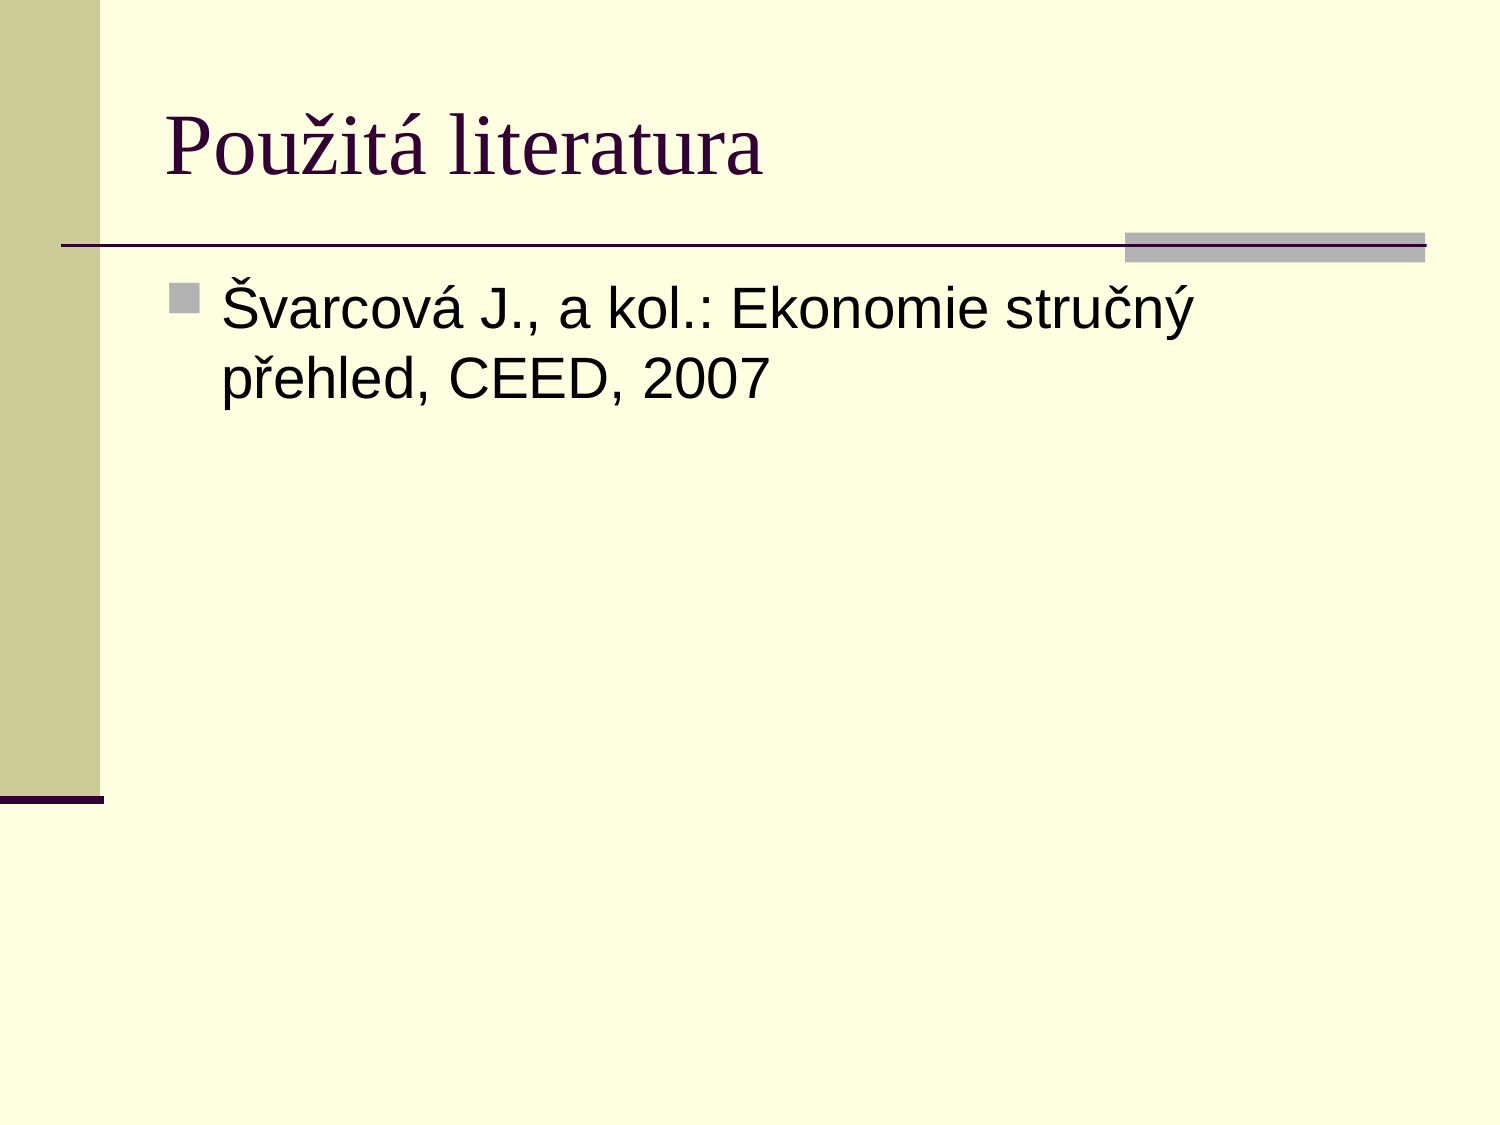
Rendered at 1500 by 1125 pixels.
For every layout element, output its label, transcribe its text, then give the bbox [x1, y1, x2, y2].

list Švarcová J., a kol.: Ekonomie stručný přehled, CEED, 2007 [150, 262, 1426, 1006]
title Použitá literatura [150, 45, 1426, 234]
